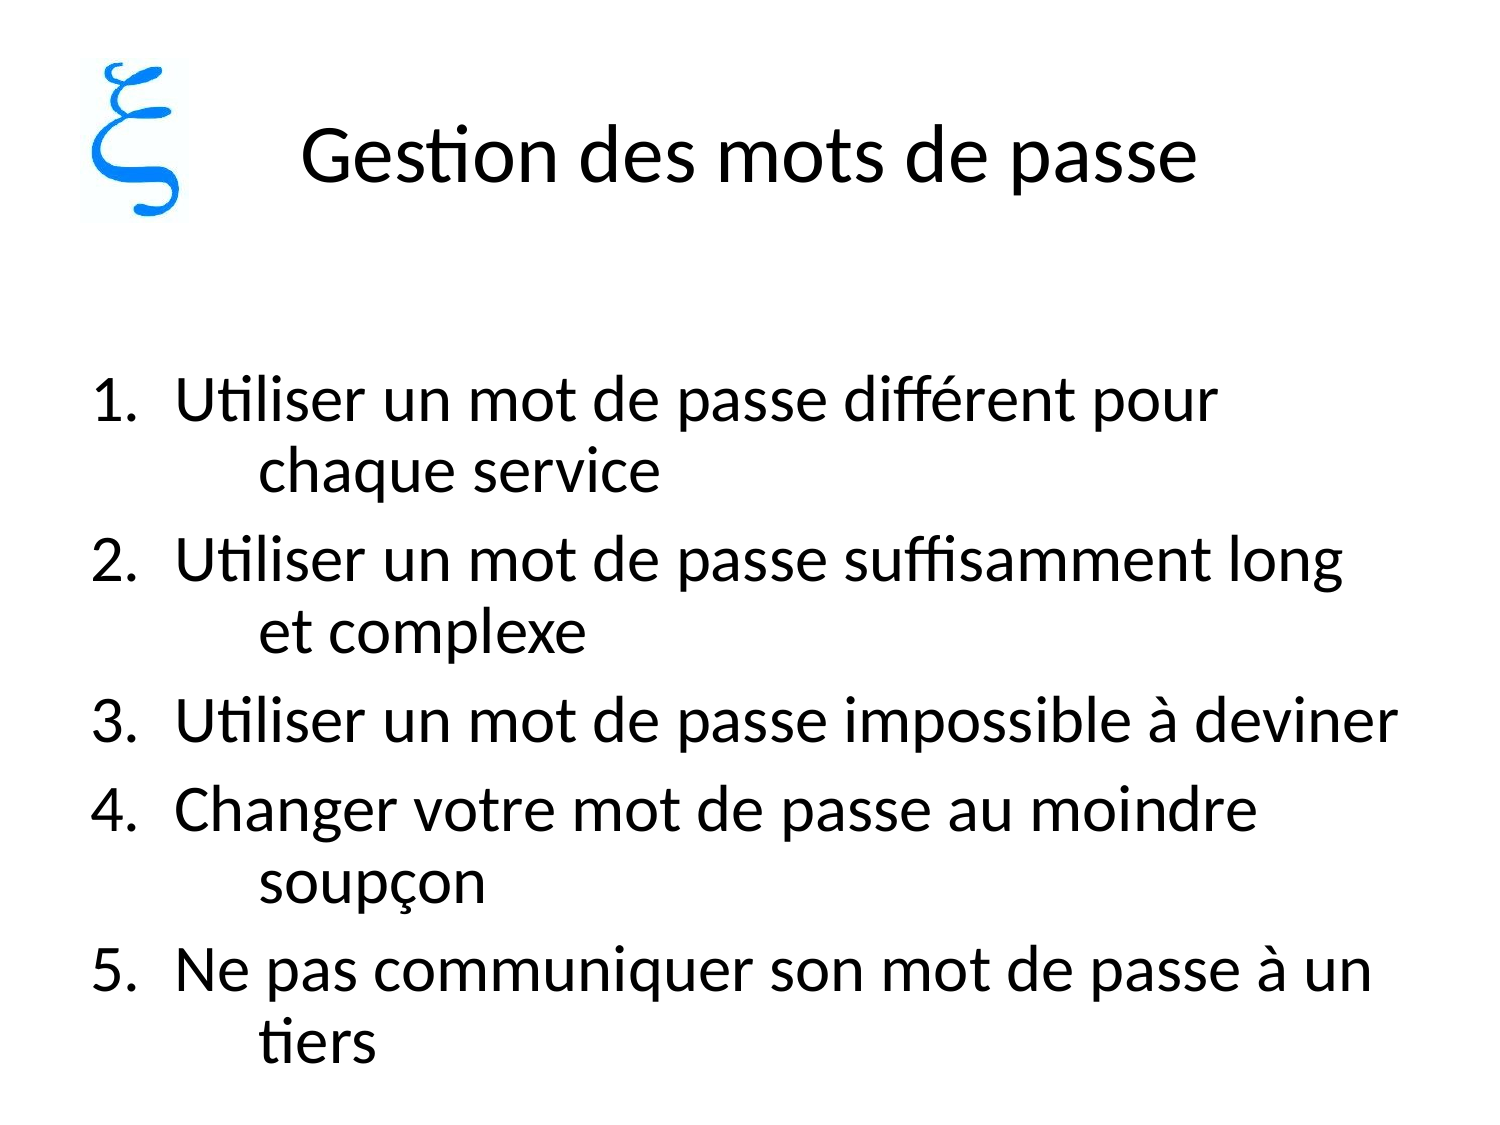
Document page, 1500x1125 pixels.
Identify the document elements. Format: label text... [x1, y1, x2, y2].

list Utiliser un mot de passe différent pour chaque service Utiliser un mot de passe suffisamment long et complexe Utiliser un mot de passe impossible à deviner Changer votre mot de passe au moindre soupçon Ne pas communiquer son mot de passe à un tiers [75, 355, 1426, 1106]
title Gestion des mots de passe [75, 19, 1426, 279]
